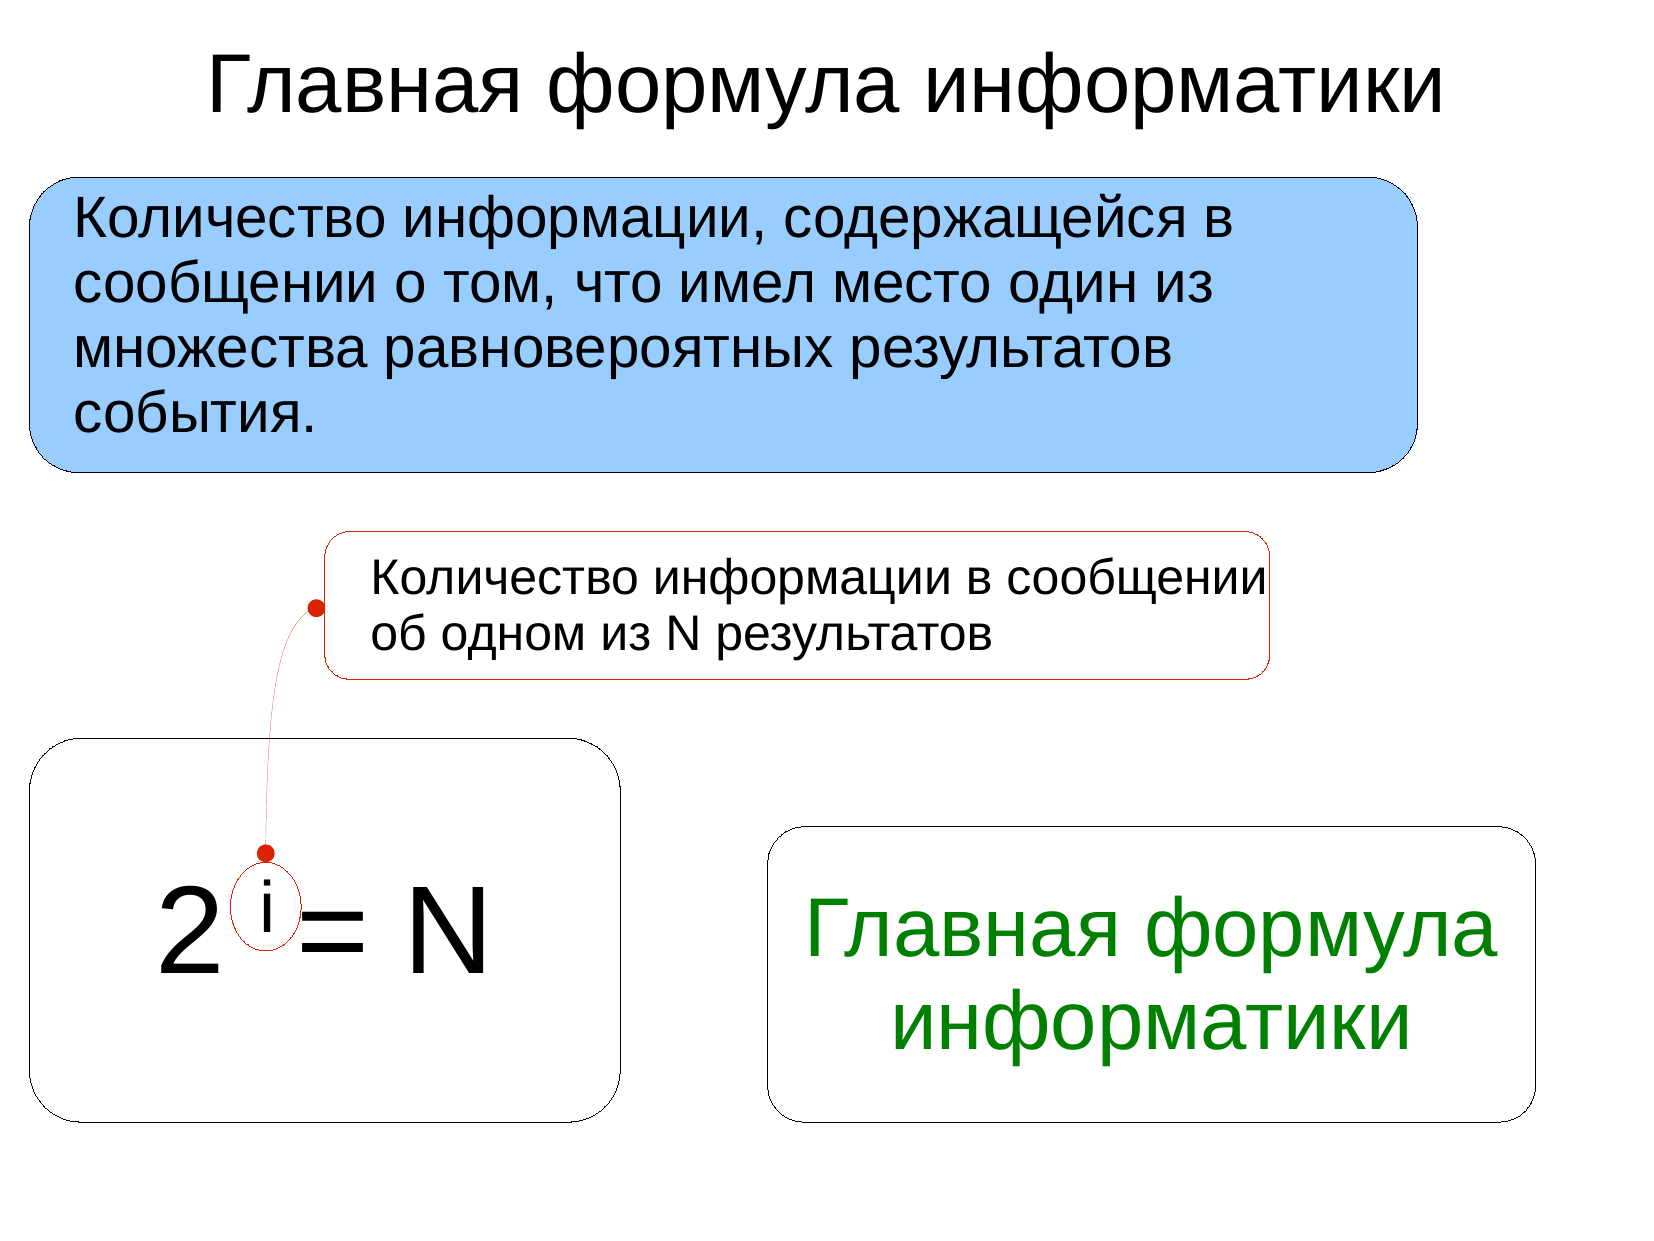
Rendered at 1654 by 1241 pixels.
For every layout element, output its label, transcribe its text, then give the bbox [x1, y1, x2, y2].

text_box [230, 862, 302, 951]
text_box Количество информации в сообщении об одном из N результатов [324, 531, 1270, 680]
text_box Количество информации, содержащейся в сообщении о том, что имел место один из множества равновероятных результатов события. [59, 177, 1388, 452]
text_box Главная формула информатики [88, 29, 1565, 138]
text_box [29, 181, 1418, 473]
text_box 2 i = N [29, 738, 621, 1123]
text_box Главная формула информатики [767, 826, 1536, 1123]
